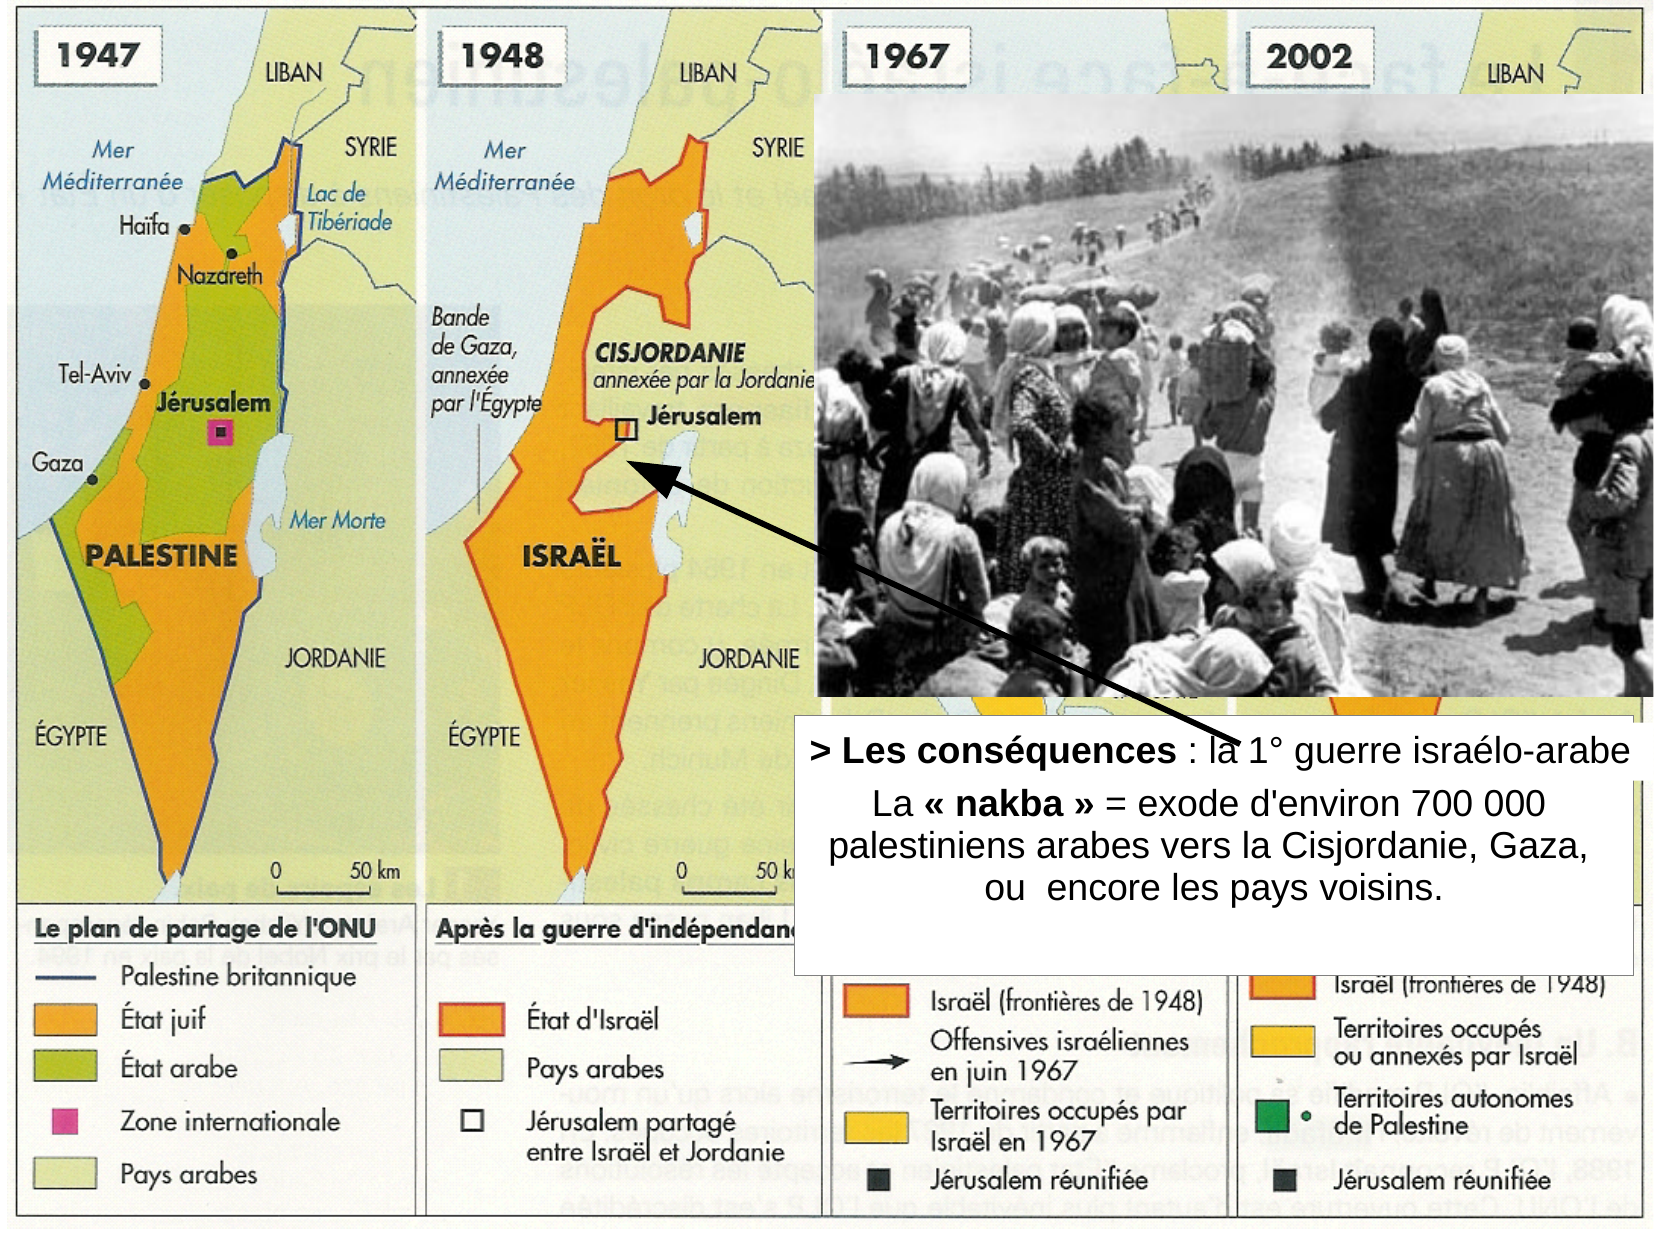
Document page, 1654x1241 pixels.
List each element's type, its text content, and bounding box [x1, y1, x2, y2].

text_box La « nakba » = exode d'environ 700 000 palestiniens arabes vers la Cisjordanie, Gaza, ou encore les pays voisins. [1187, 715, 1634, 722]
text_box La « nakba » = exode d'environ 700 000 palestiniens arabes vers la Cisjordanie, Gaza, ou encore les pays voisins. [794, 781, 1634, 976]
picture [7, 0, 1654, 1229]
text_box > Les conséquences : la 1° guerre israélo-arabe [794, 722, 1654, 781]
text_box La « nakba » = exode d'environ 700 000 palestiniens arabes vers la Cisjordanie, Gaza, ou encore les pays voisins. [794, 715, 1183, 722]
